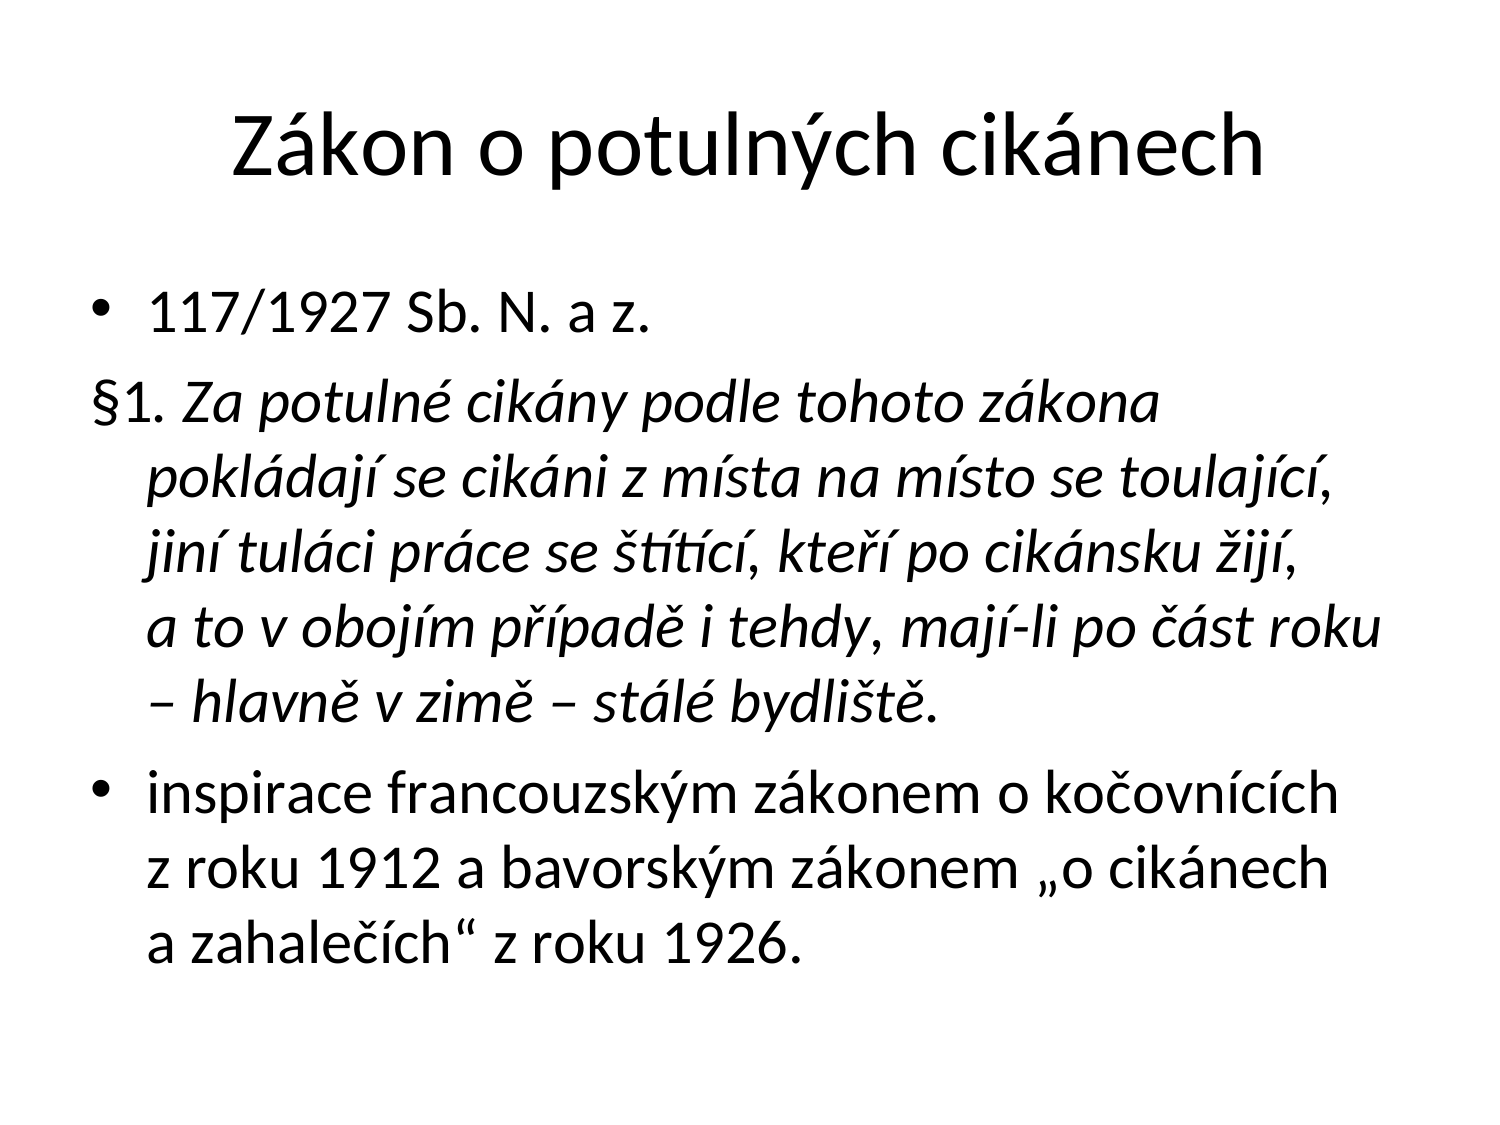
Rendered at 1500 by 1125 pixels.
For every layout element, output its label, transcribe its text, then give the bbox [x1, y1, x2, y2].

title Zákon o potulných cikánech [75, 45, 1426, 233]
list 117/1927 Sb. N. a z. §1. Za potulné cikány podle tohoto zákona pokládají se cikáni z místa na místo se toulající, jiní tuláci práce se štítící, kteří po cikánsku žijí, a to v obojím případě i tehdy, mají-li po část roku – hlavně v zimě – stálé bydliště. inspirace francouzským zákonem o kočovnících z roku 1912 a bavorským zákonem „o cikánech a zahalečích“ z roku 1926. [75, 262, 1426, 1006]
